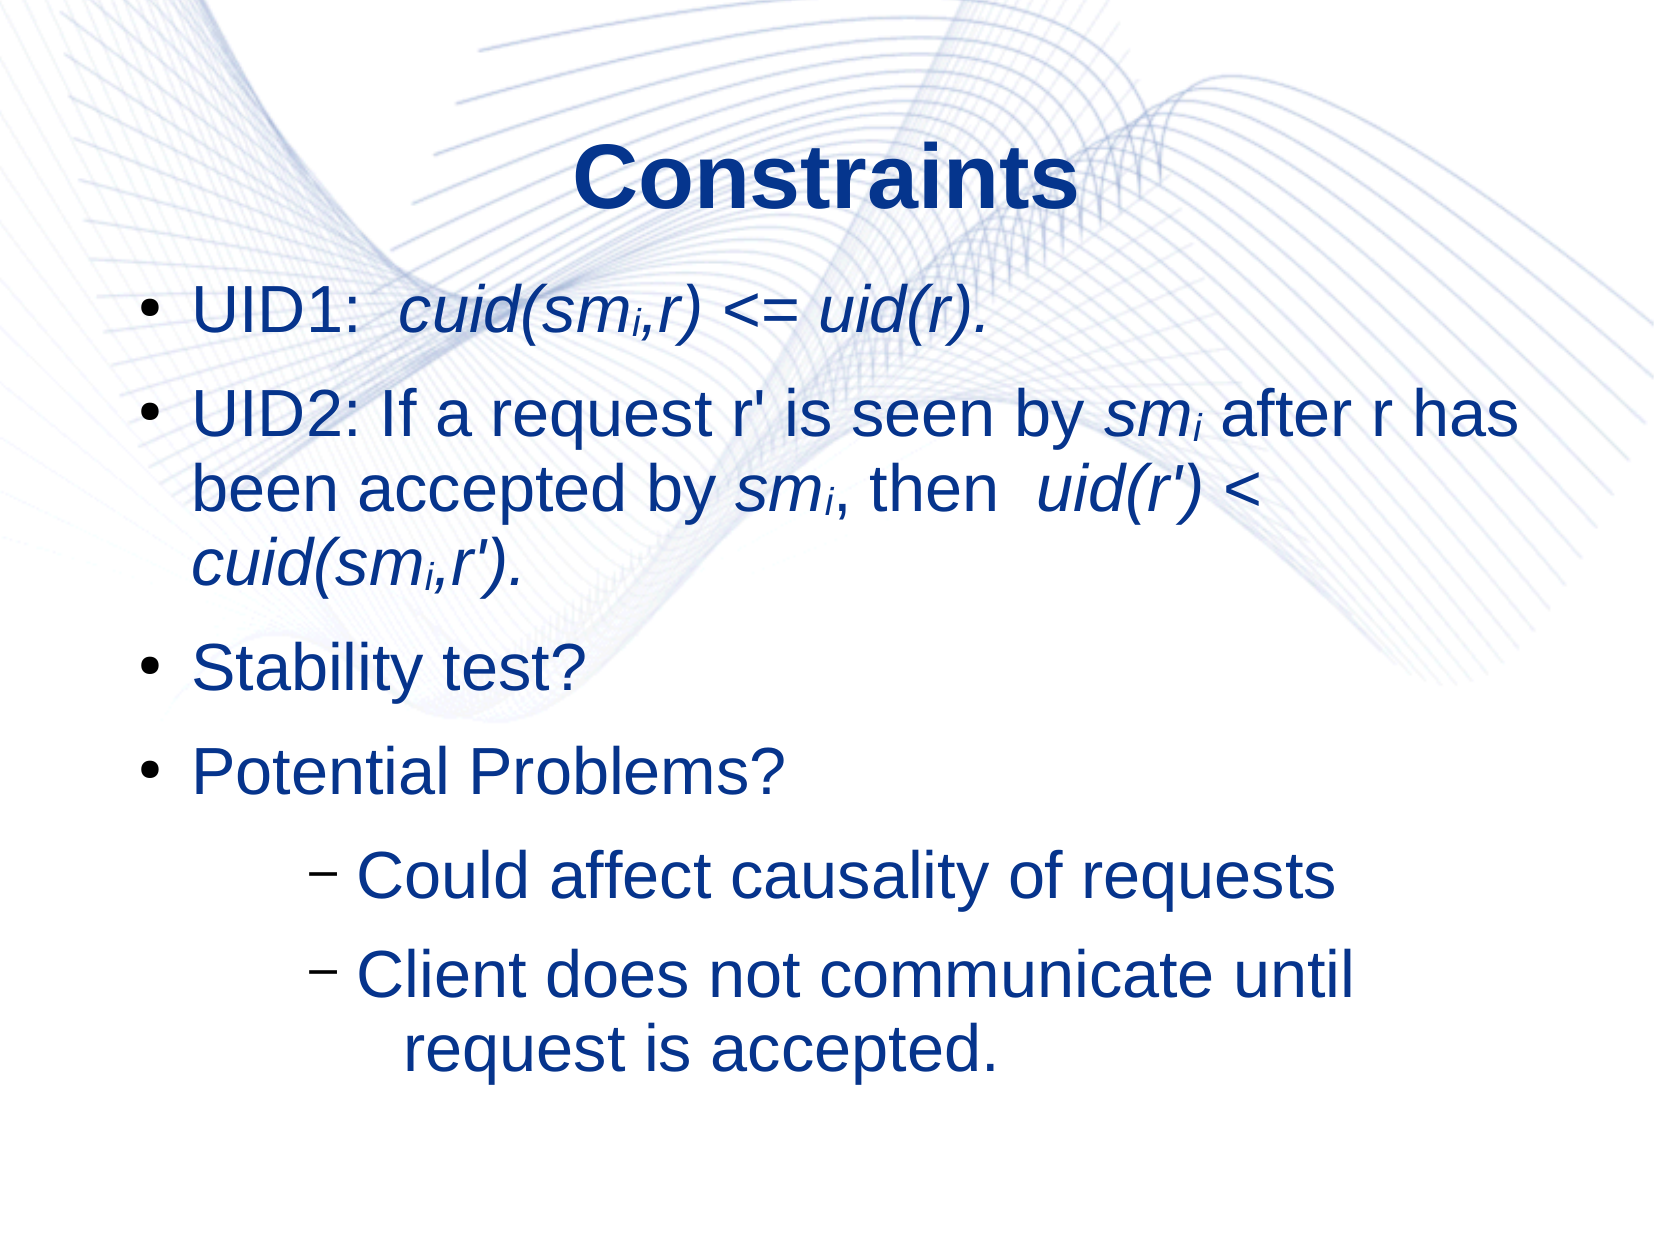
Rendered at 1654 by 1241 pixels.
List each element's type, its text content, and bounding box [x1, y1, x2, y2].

list UID1: cuid(smi,r) <= uid(r). UID2: If a request r' is seen by smi after r has been accepted by smi, then uid(r') < cuid(smi,r'). Stability test? Potential Problems? Could affect causality of requests Client does not communicate until request is accepted. [120, 271, 1538, 1174]
picture [0, 0, 1654, 1241]
title Constraints [118, 66, 1536, 288]
